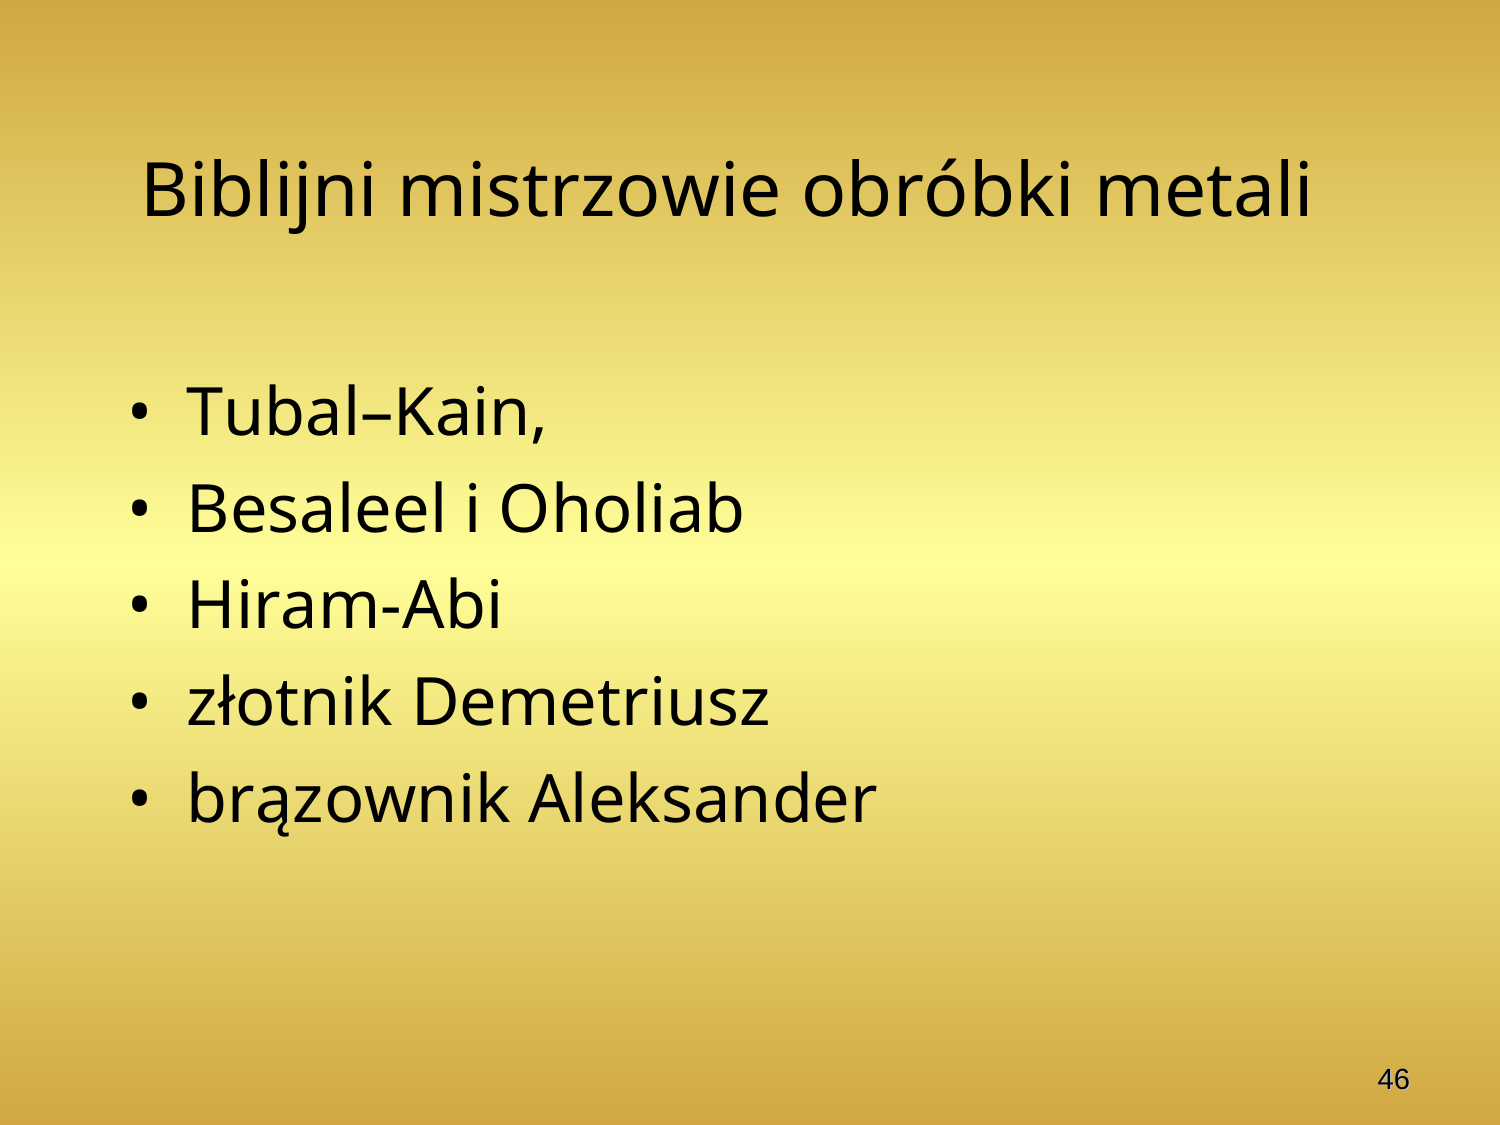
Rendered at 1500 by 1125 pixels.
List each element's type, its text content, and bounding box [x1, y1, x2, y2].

title Biblijni mistrzowie obróbki metali [64, 66, 1415, 294]
list • Tubal–Kain, • Besaleel i Oholiab • Hiram-Abi • złotnik Demetriusz • brązownik Aleksander [112, 361, 1463, 953]
text_box <numer> [1074, 1024, 1426, 1103]
